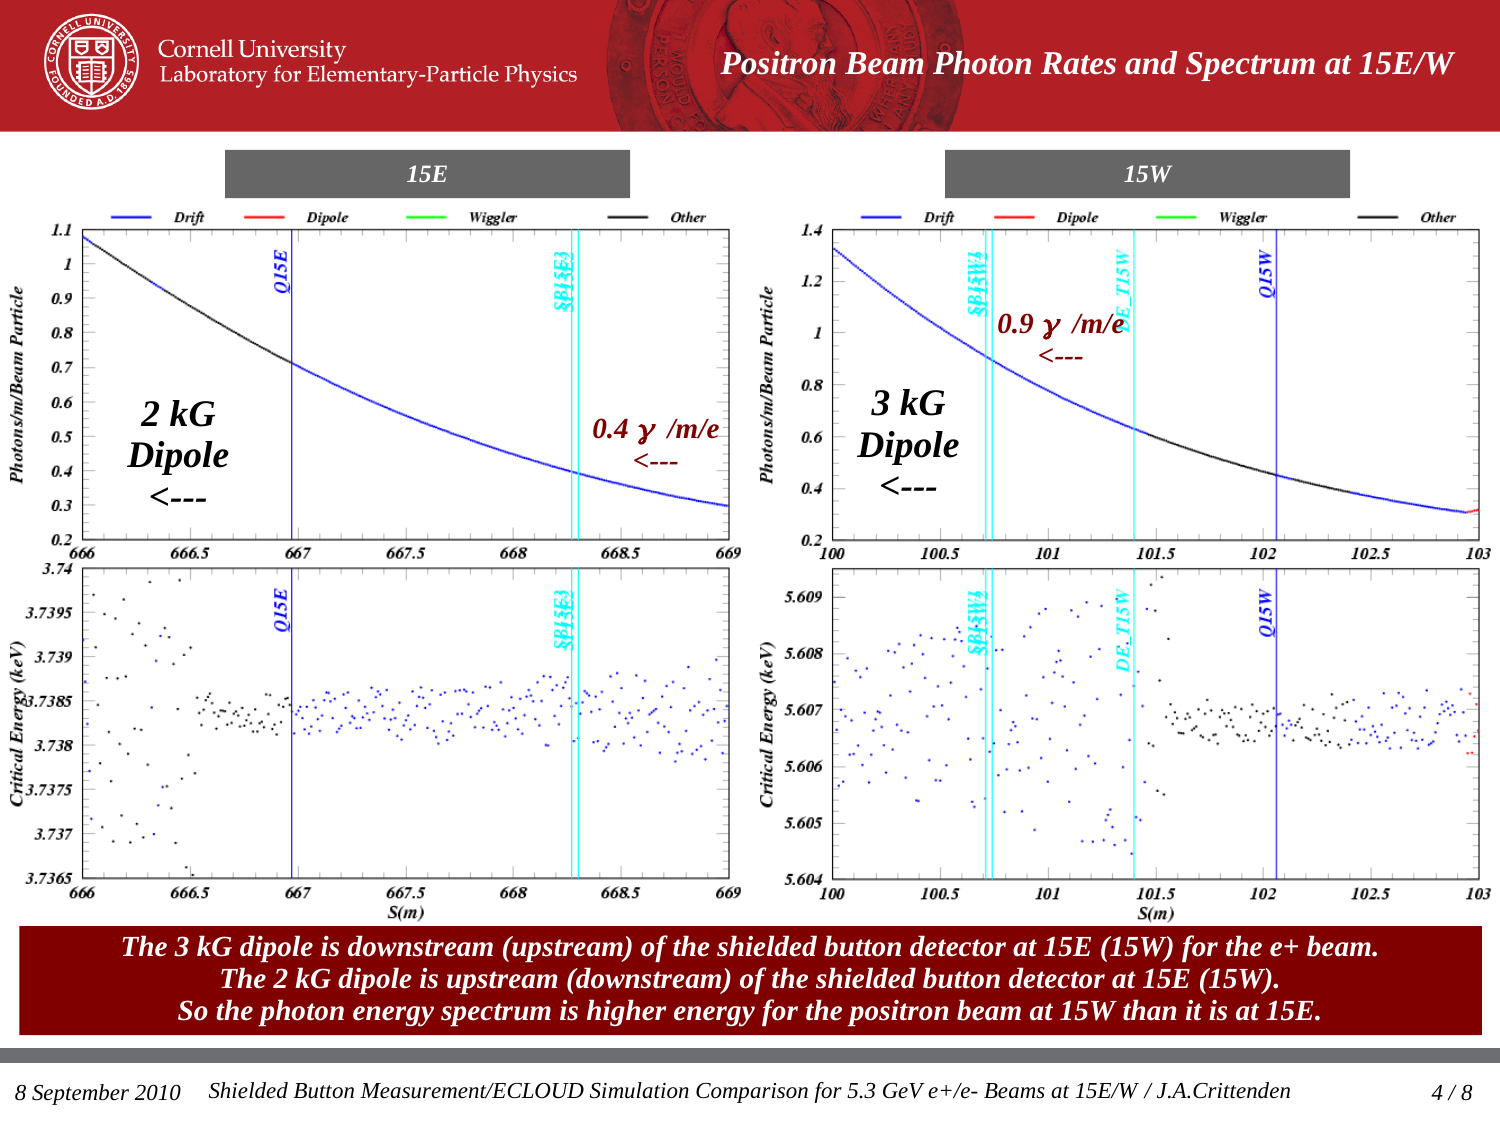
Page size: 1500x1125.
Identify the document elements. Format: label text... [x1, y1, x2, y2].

picture [0, 209, 1500, 926]
text_box 0.4 g /m/e <--- [577, 404, 721, 491]
text_box Positron Beam Photon Rates and Spectrum at 15E/W [674, 45, 1500, 121]
text_box 0.9 g /m/e <--- [982, 299, 1126, 386]
text_box 3 kG Dipole <--- [842, 375, 976, 515]
text_box 15E [225, 149, 631, 199]
picture [0, 0, 1500, 132]
text_box 15W [945, 149, 1351, 199]
text_box 2 kG Dipole <--- [112, 385, 245, 526]
text_box The 3 kG dipole is downstream (upstream) of the shielded button detector at 15E (15W) for the e+ beam. The 2 kG dipole is upstream (downstream) of the shielded button detector at 15E (15W). So the photon energy spectrum is higher energy for the positron beam at 15W than it is at 15E. [19, 926, 1482, 1036]
